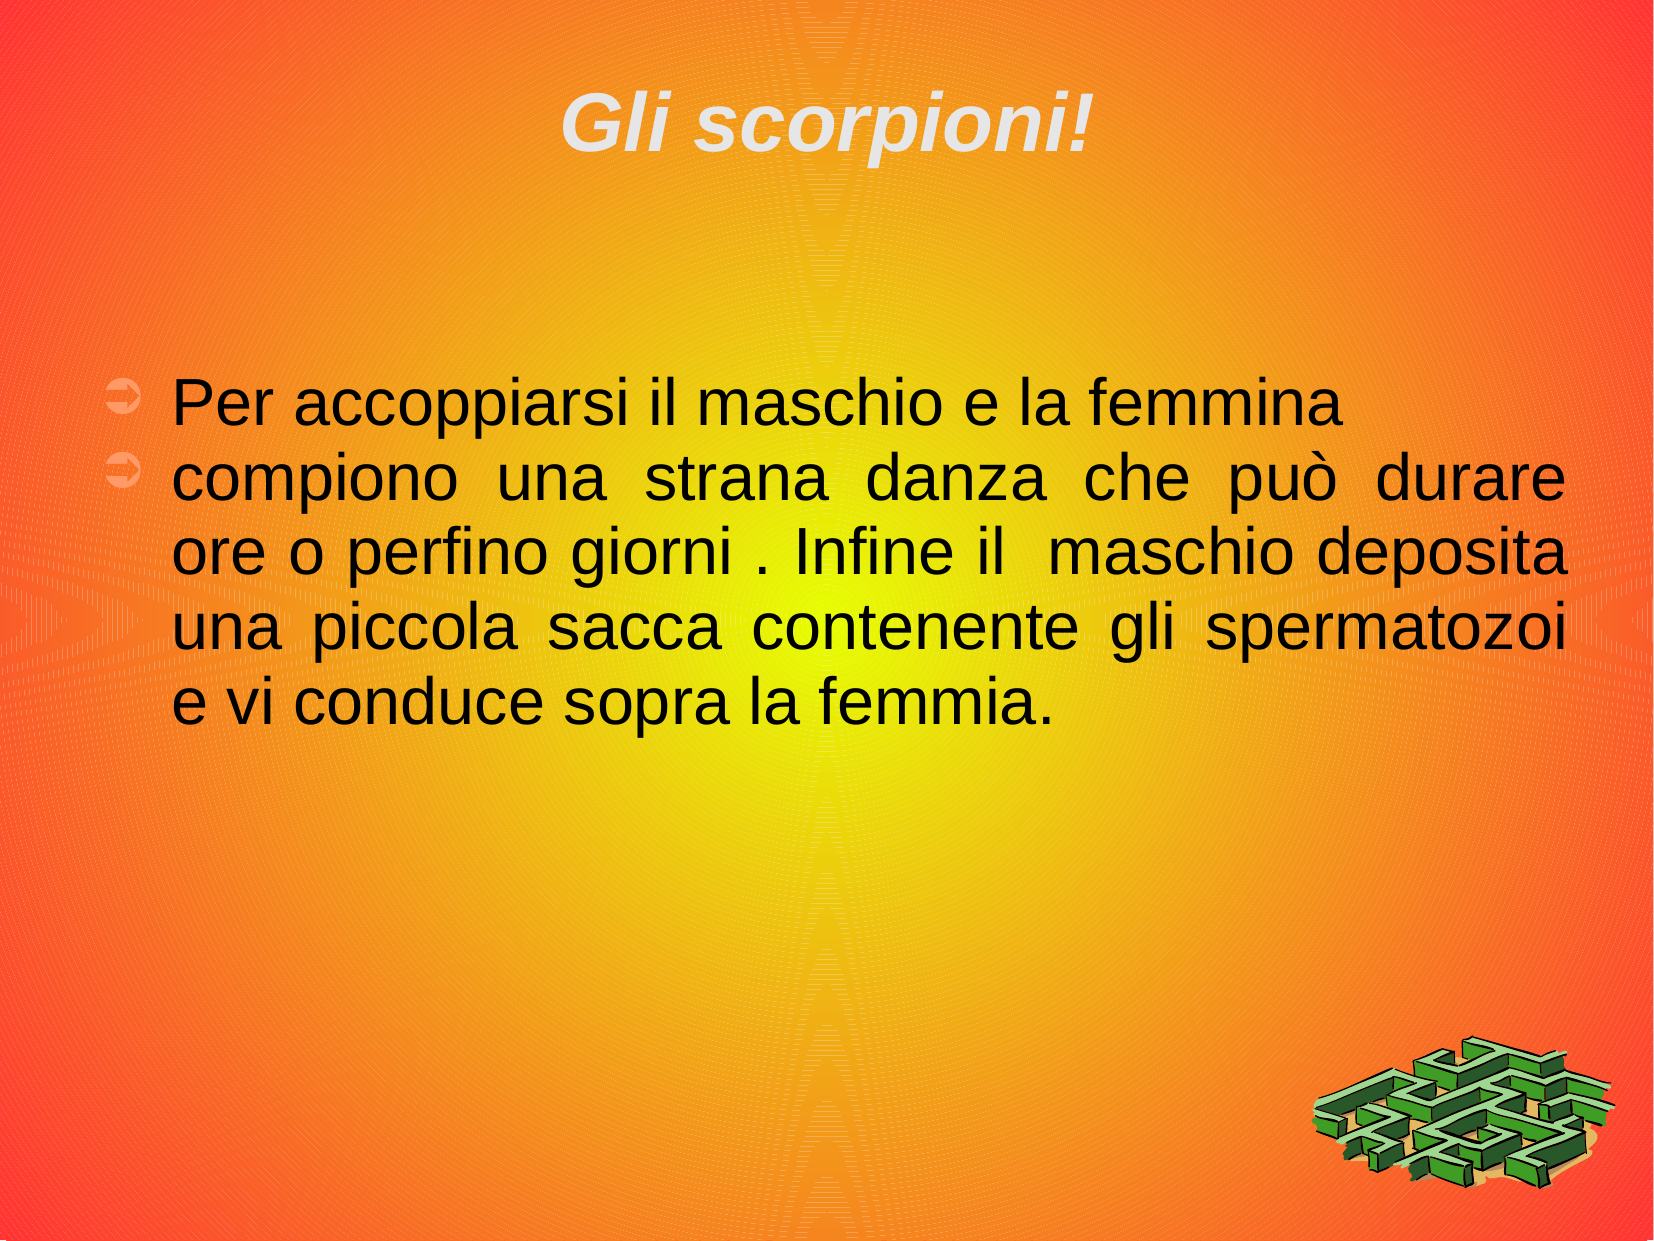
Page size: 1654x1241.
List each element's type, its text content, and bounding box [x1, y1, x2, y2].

list Per accoppiarsi il maschio e la femmina compiono una strana danza che può durare ore o perfino giorni . Infine il maschio deposita una piccola sacca contenente gli spermatozoi e vi conduce sopra la femmia. [88, 364, 1570, 1147]
title Gli scorpioni! [121, 19, 1534, 227]
